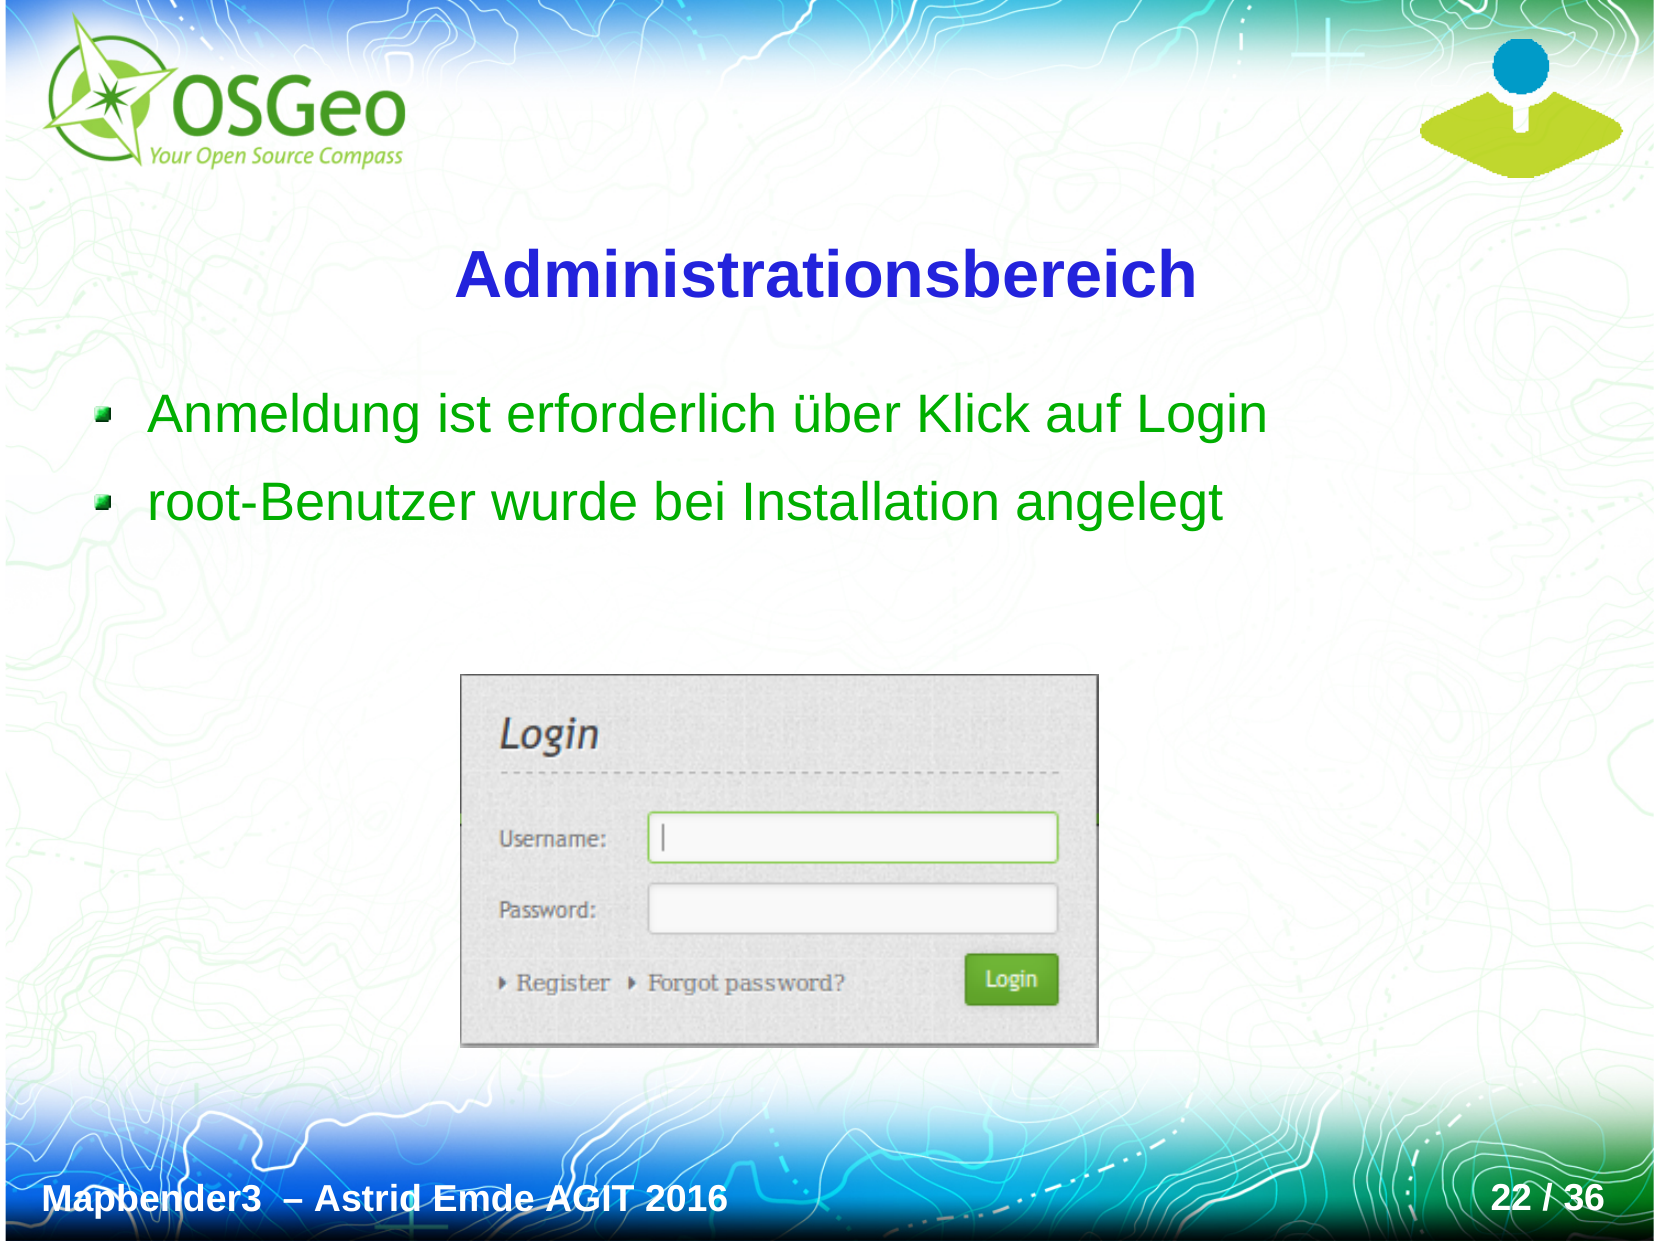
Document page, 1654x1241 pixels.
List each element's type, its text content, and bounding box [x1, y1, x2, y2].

list Anmeldung ist erforderlich über Klick auf Login root-Benutzer wurde bei Installation angelegt [76, 383, 1565, 1203]
title Administrationsbereich [82, 200, 1571, 349]
picture [5, 0, 1654, 1241]
